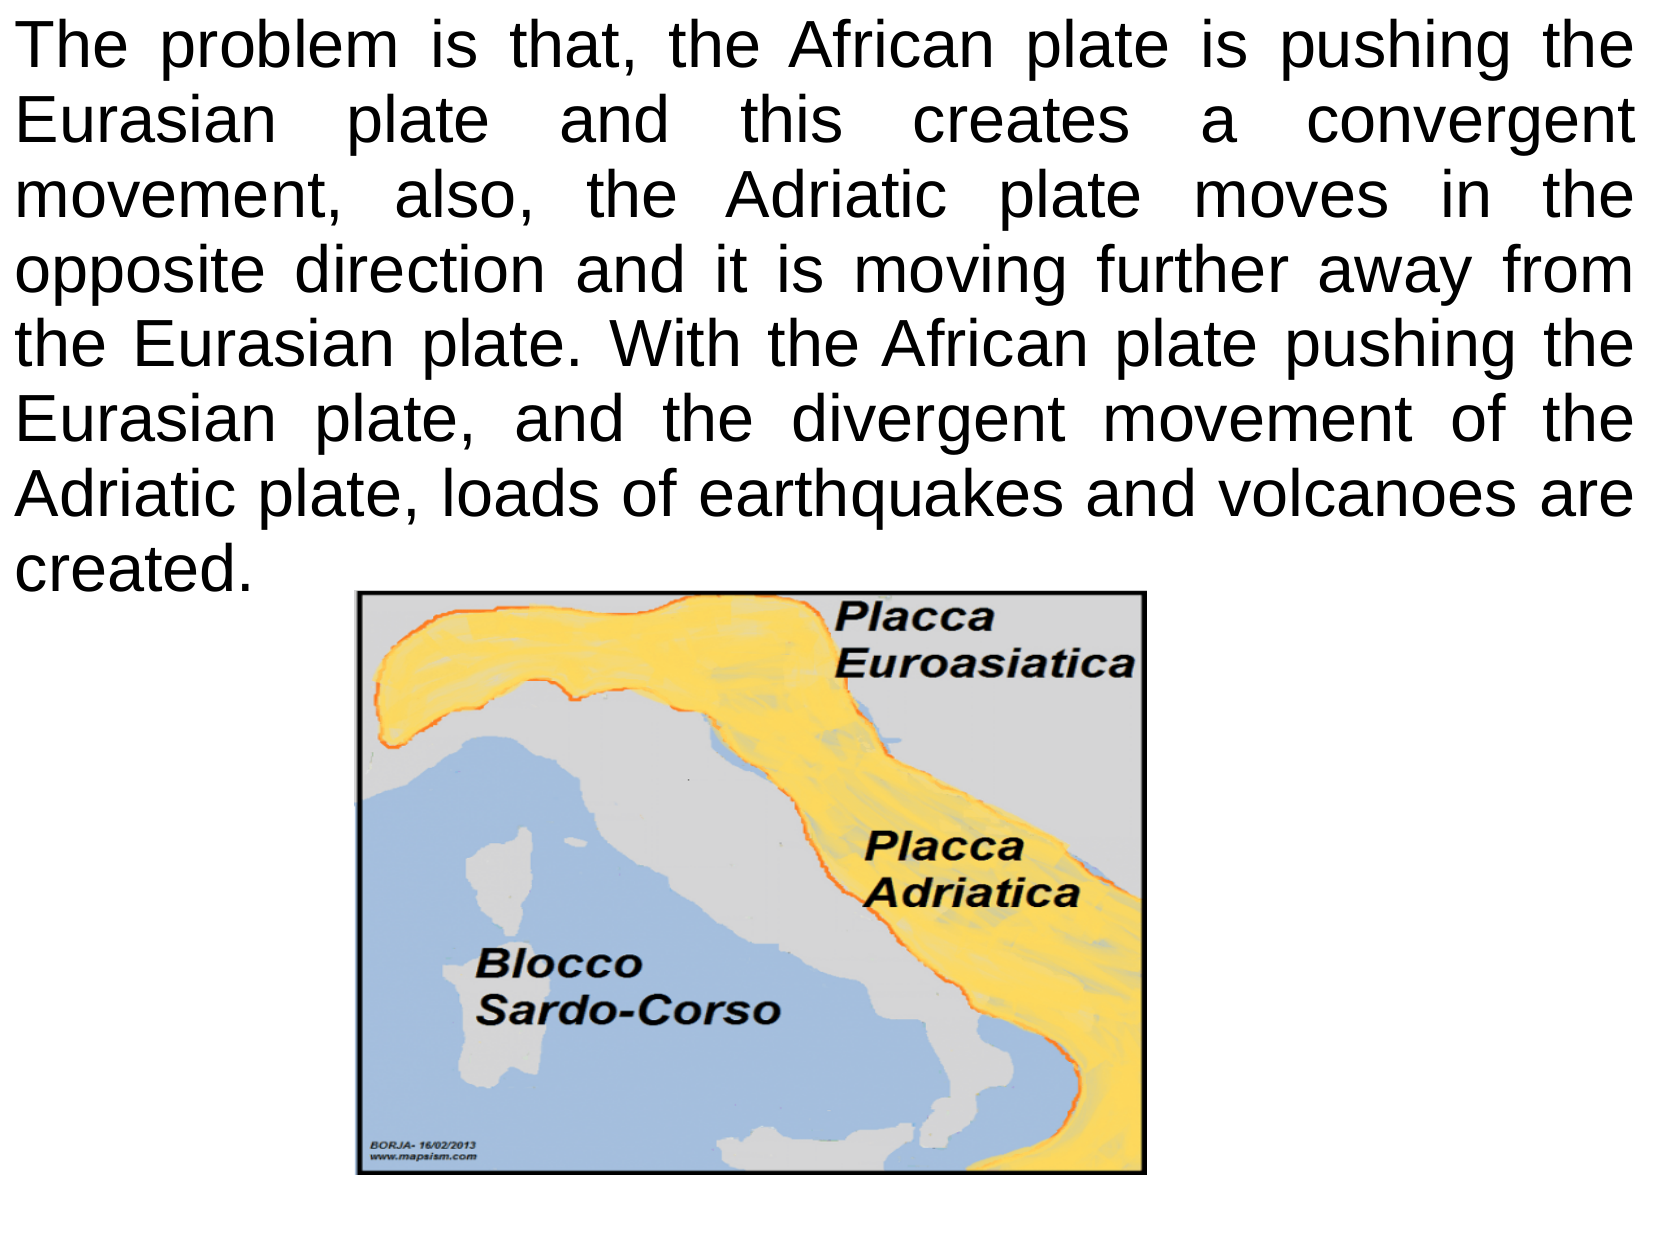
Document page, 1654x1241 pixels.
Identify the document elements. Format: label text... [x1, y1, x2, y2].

picture [354, 590, 1147, 1175]
text_box The problem is that, the African plate is pushing the Eurasian plate and this creates a convergent movement, also, the Adriatic plate moves in the opposite direction and it is moving further away from the Eurasian plate. With the African plate pushing the Eurasian plate, and the divergent movement of the Adriatic plate, loads of earthquakes and volcanoes are created. [0, 0, 1654, 613]
